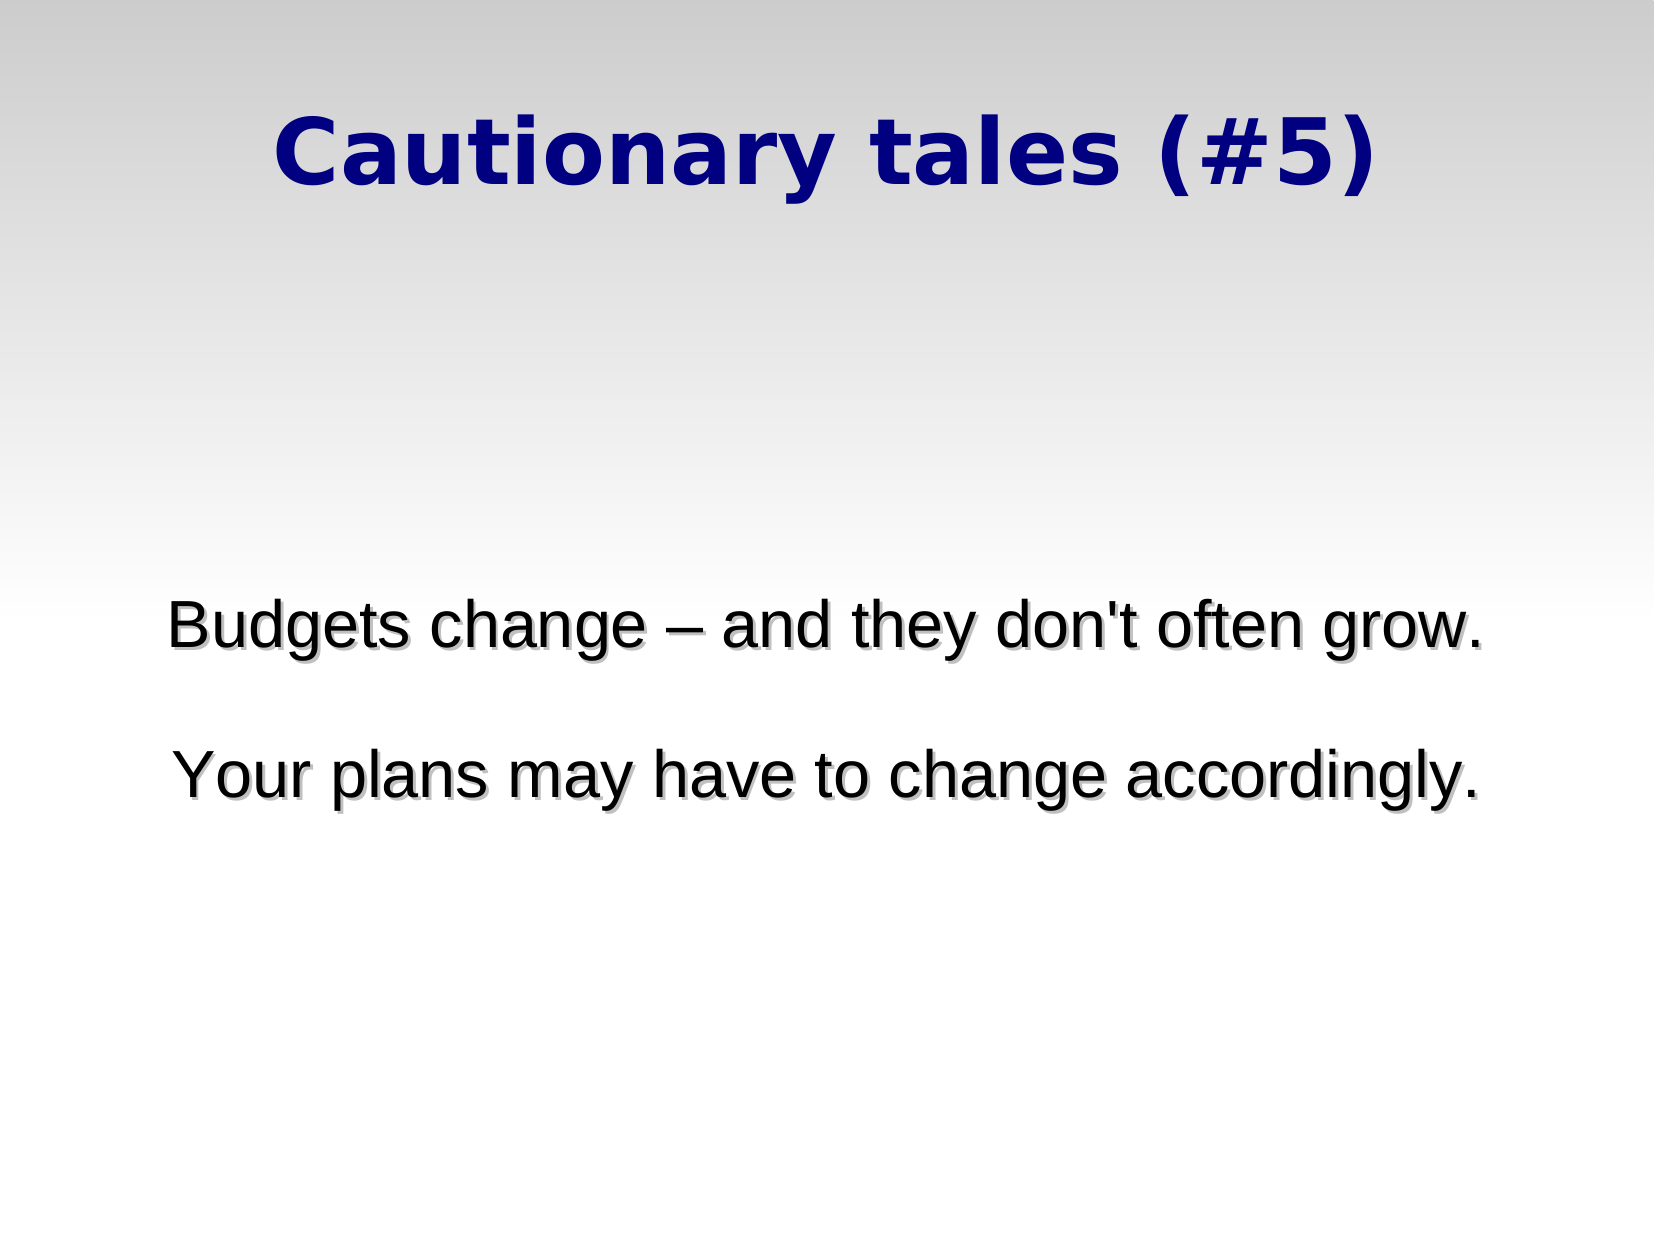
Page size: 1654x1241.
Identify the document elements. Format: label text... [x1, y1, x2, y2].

title Cautionary tales (#5) [82, 49, 1571, 257]
subtitle Budgets change – and they don't often grow. Your plans may have to change accordingly. [82, 290, 1571, 1109]
